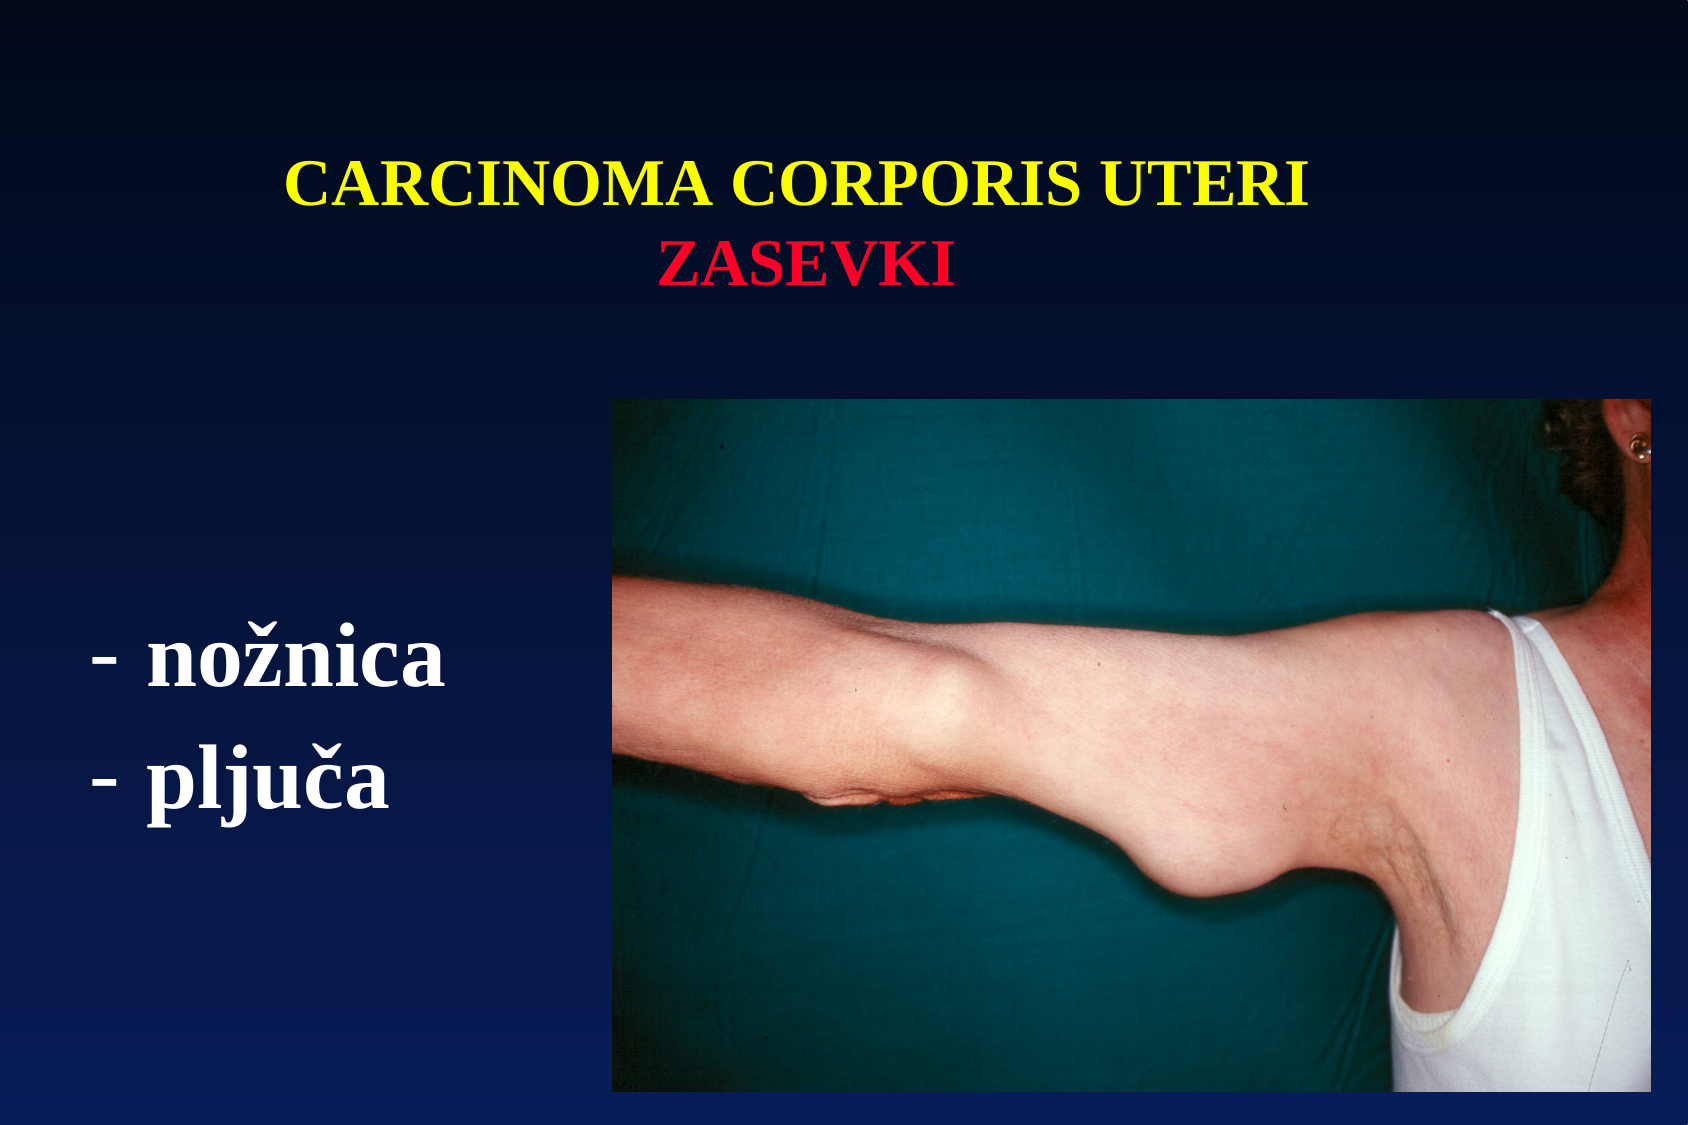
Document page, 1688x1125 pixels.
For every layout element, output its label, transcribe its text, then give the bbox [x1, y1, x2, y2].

list nožnica pljuča [74, 600, 475, 838]
picture [612, 399, 1651, 1092]
title CARCINOMA CORPORIS UTERI ZASEVKI [0, 49, 1650, 388]
